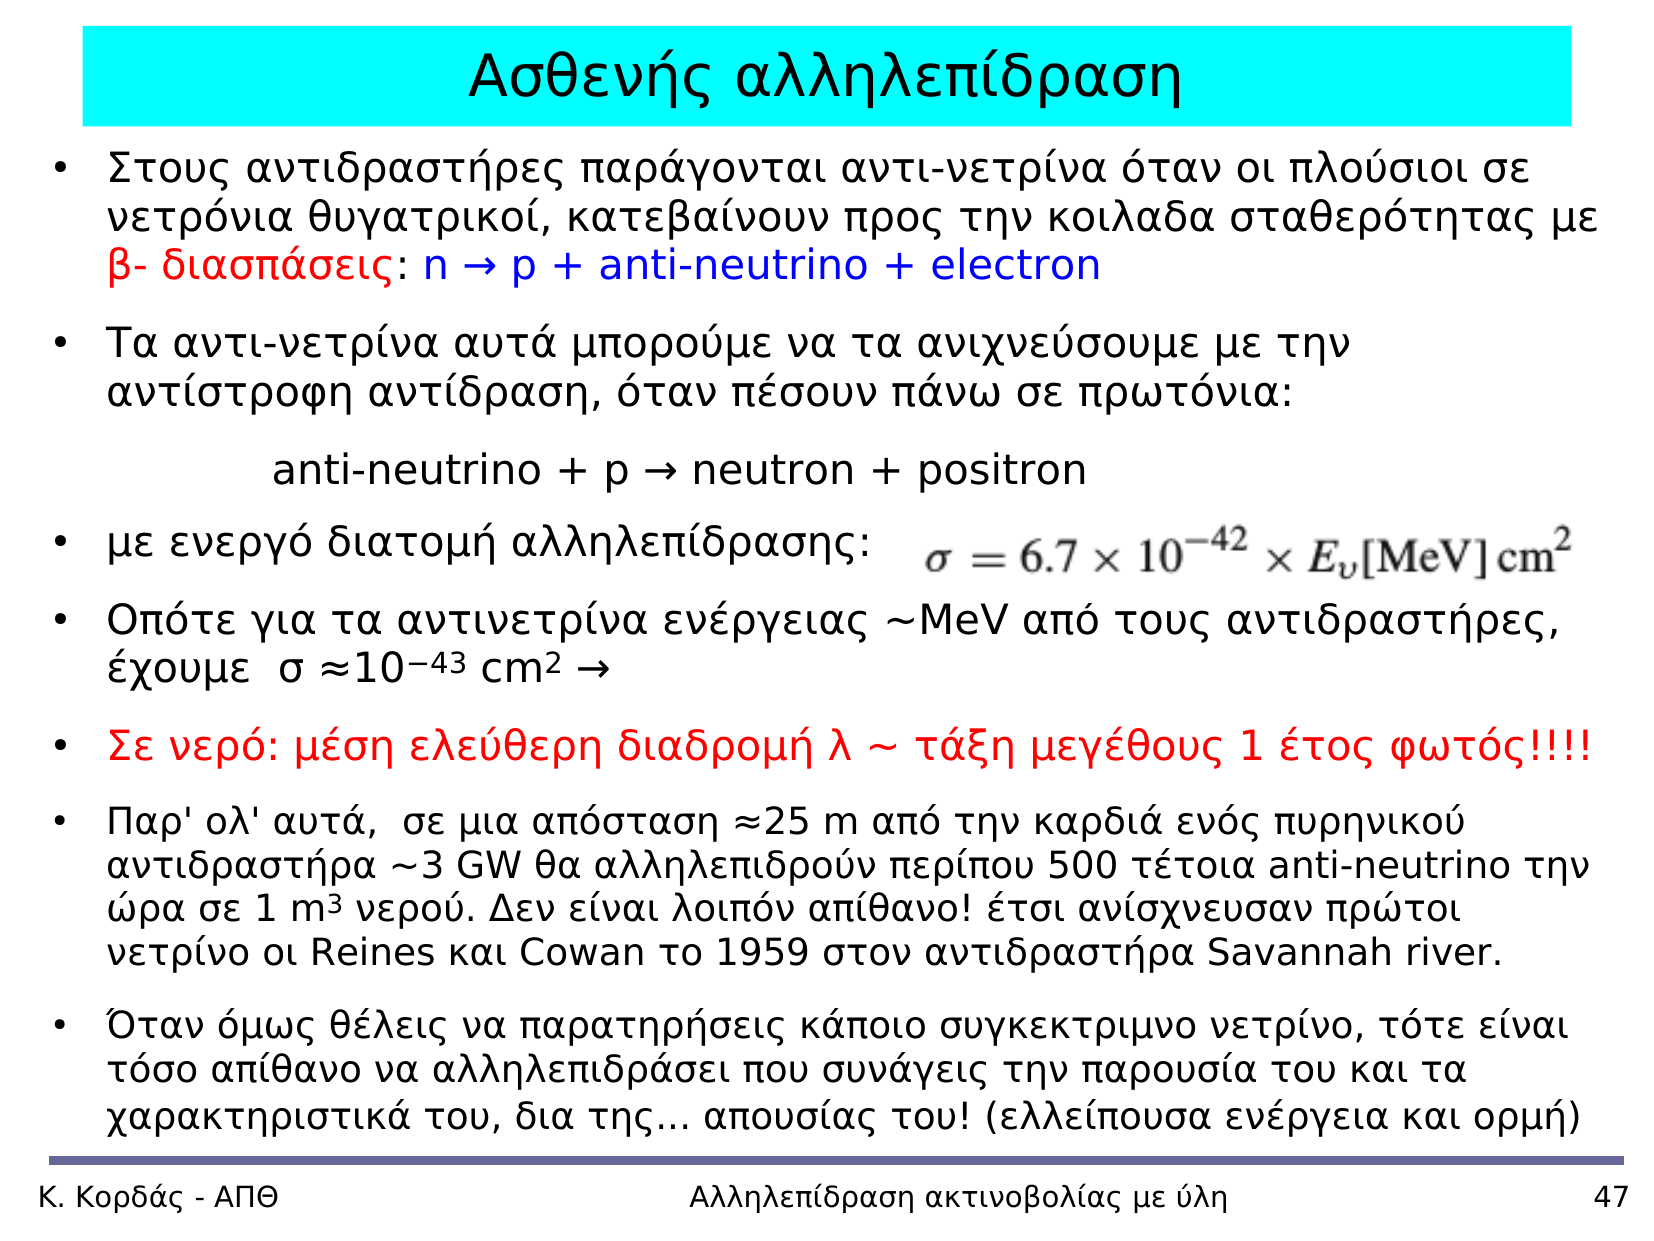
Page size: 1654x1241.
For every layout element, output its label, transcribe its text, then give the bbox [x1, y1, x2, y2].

title Ασθενής αλληλεπίδραση [82, 25, 1571, 127]
list Στους αντιδραστήρες παράγονται αντι-νετρίνα όταν οι πλούσιοι σε νετρόνια θυγατρικοί, κατεβαίνουν προς την κοιλαδα σταθερότητας με β- διασπάσεις: n → p + anti-neutrino + electron Τα αντι-νετρίνα αυτά μπορούμε να τα ανιχνεύσουμε με την αντίστροφη αντίδραση, όταν πέσουν πάνω σε πρωτόνια: anti-neutrino + p → neutron + positron με ενεργό διατομή αλληλεπίδρασης: Οπότε για τα αντινετρίνα ενέργειας ~ΜeV από τους αντιδραστήρες, έχουμε σ ≈10−43 cm2 → Σε νερό: μέση ελεύθερη διαδρομή λ ~ τάξη μεγέθους 1 έτος φωτός!!!! Παρ' ολ' αυτά, σε μια απόσταση ≈25 m από την καρδιά ενός πυρηνικού αντιδραστήρα ~3 GW θα αλληλεπιδρούν περίπου 500 τέτοια anti-neutrino την ώρα σε 1 m3 νερού. Δεν είναι λοιπόν απίθανο! έτσι ανίσχνευσαν πρώτοι νετρίνο οι Reines και Cowan το 1959 στον αντιδραστήρα Savannah river. Όταν όμως θέλεις να παρατηρήσεις κάποιο συγκεκτριμνο νετρίνο, τότε είναι τόσο απίθανο να αλληλεπιδράσει που συνάγεις την παρουσία του και τα χαρακτηριστικά του, δια της... απουσίας του! (ελλείπουσα ενέργεια και ορμή) [35, 144, 1603, 1150]
picture [900, 499, 1576, 603]
